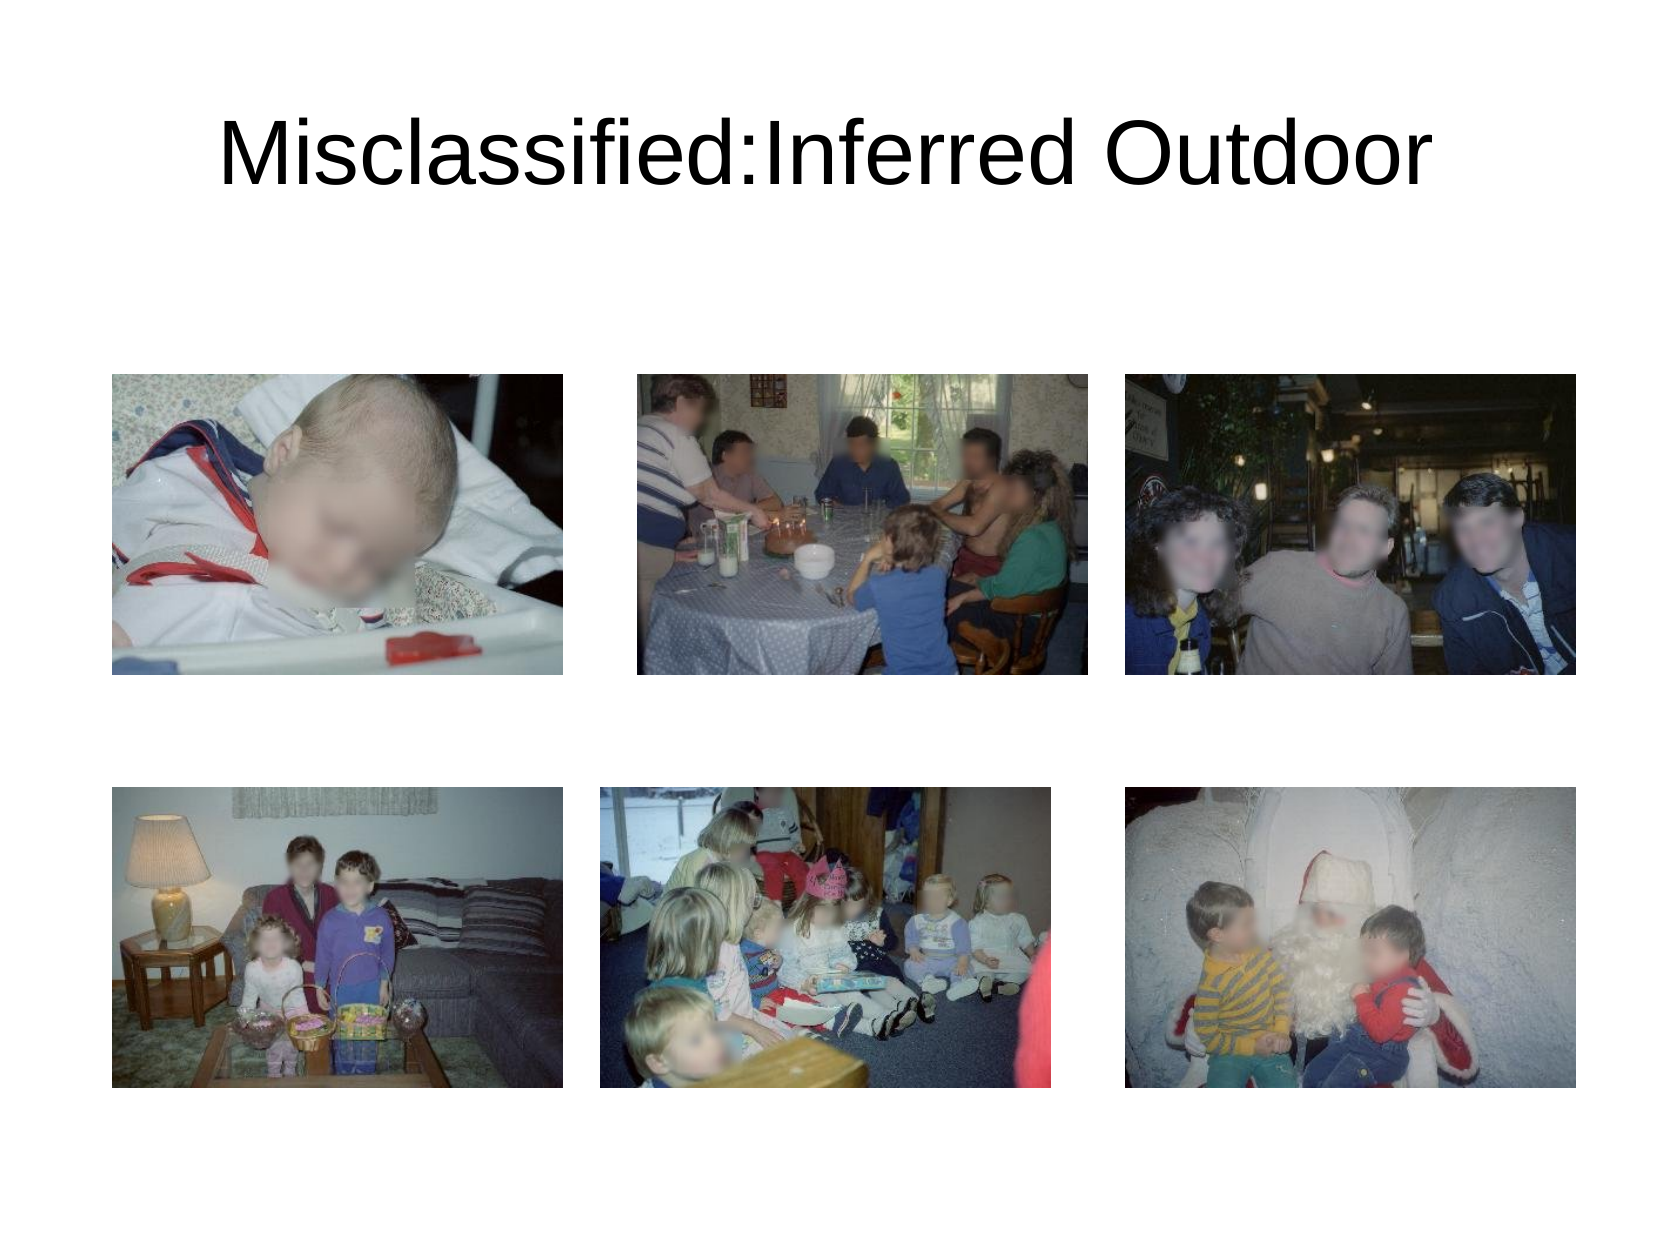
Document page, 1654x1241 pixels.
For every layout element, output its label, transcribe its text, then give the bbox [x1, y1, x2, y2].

picture [1125, 787, 1576, 1088]
title Misclassified:Inferred Outdoor [82, 56, 1571, 250]
picture [112, 787, 563, 1088]
picture [1125, 374, 1576, 676]
picture [112, 374, 563, 676]
picture [600, 787, 1051, 1088]
picture [637, 374, 1088, 676]
